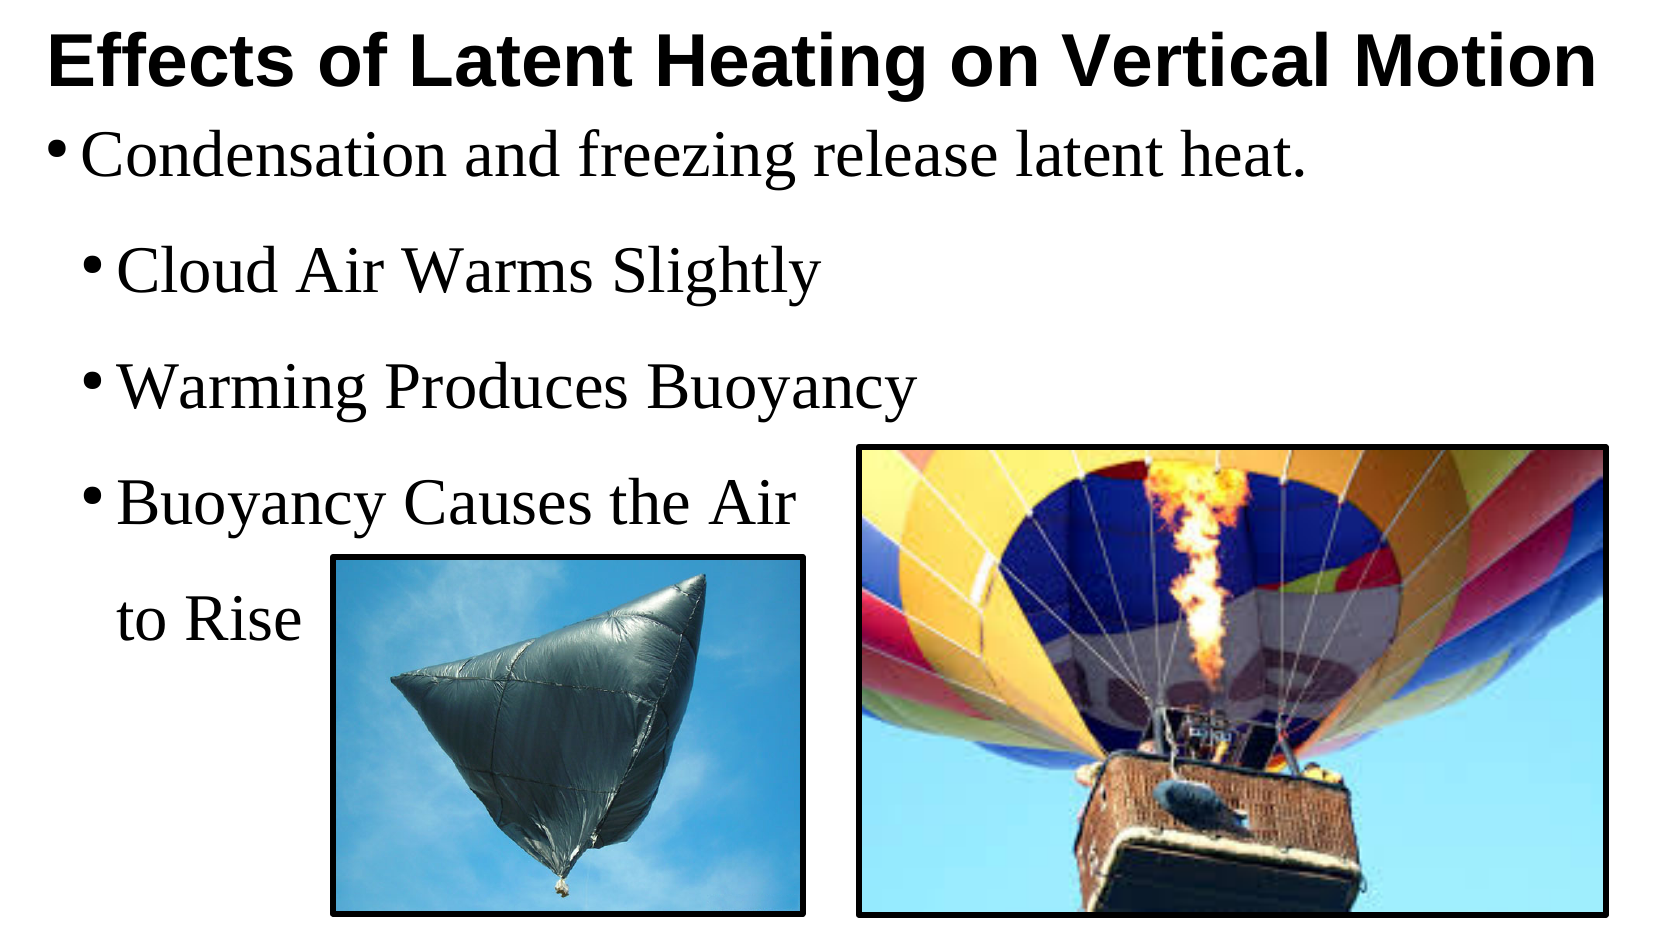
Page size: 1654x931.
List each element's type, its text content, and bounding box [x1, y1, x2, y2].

text_box Condensation and freezing release latent heat. Cloud Air Warms Slightly Warming Produces Buoyancy Buoyancy Causes the Air to Rise [25, 102, 1331, 662]
picture [335, 559, 800, 911]
picture [861, 450, 1603, 912]
title Effects of Latent Heating on Vertical Motion [0, 5, 1651, 107]
